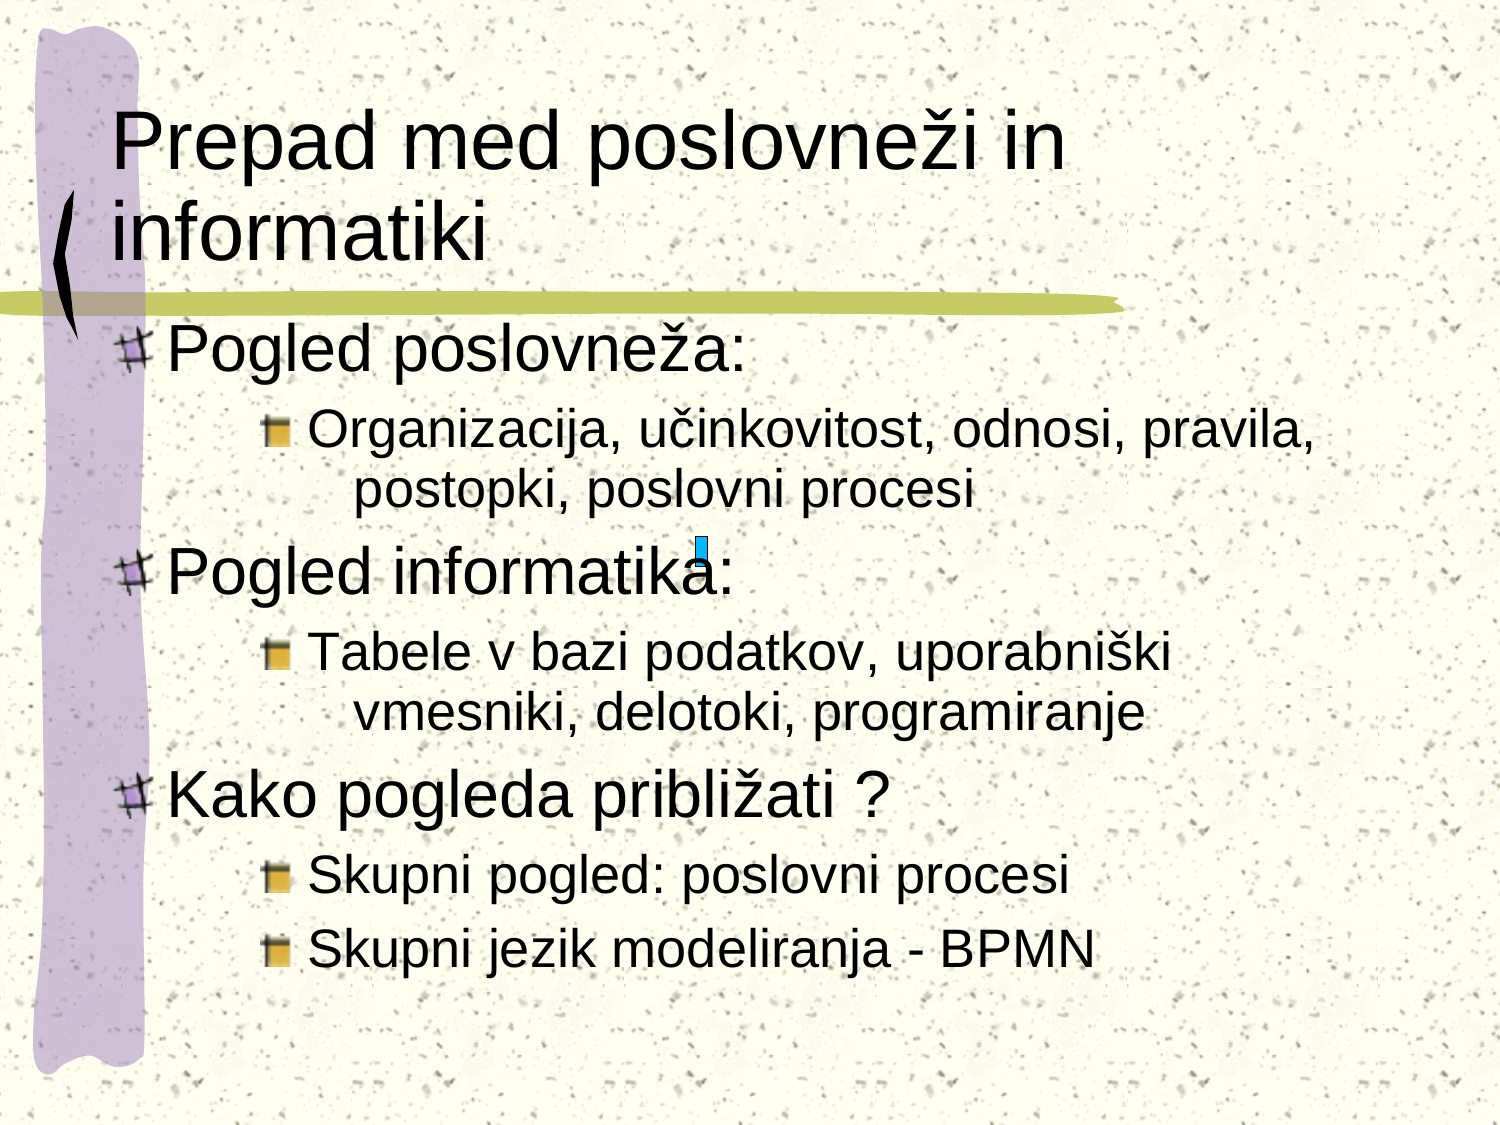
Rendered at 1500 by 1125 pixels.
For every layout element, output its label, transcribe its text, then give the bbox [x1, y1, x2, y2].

list Pogled poslovneža: Organizacija, učinkovitost, odnosi, pravila, postopki, poslovni procesi Pogled informatika: Tabele v bazi podatkov, uporabniški vmesniki, delotoki, programiranje Kako pogleda približati ? Skupni pogled: poslovni procesi Skupni jezik modeliranja - BPMN [110, 312, 1392, 1022]
picture [0, 0, 1500, 1125]
title Prepad med poslovneži in informatiki [110, 93, 1392, 282]
